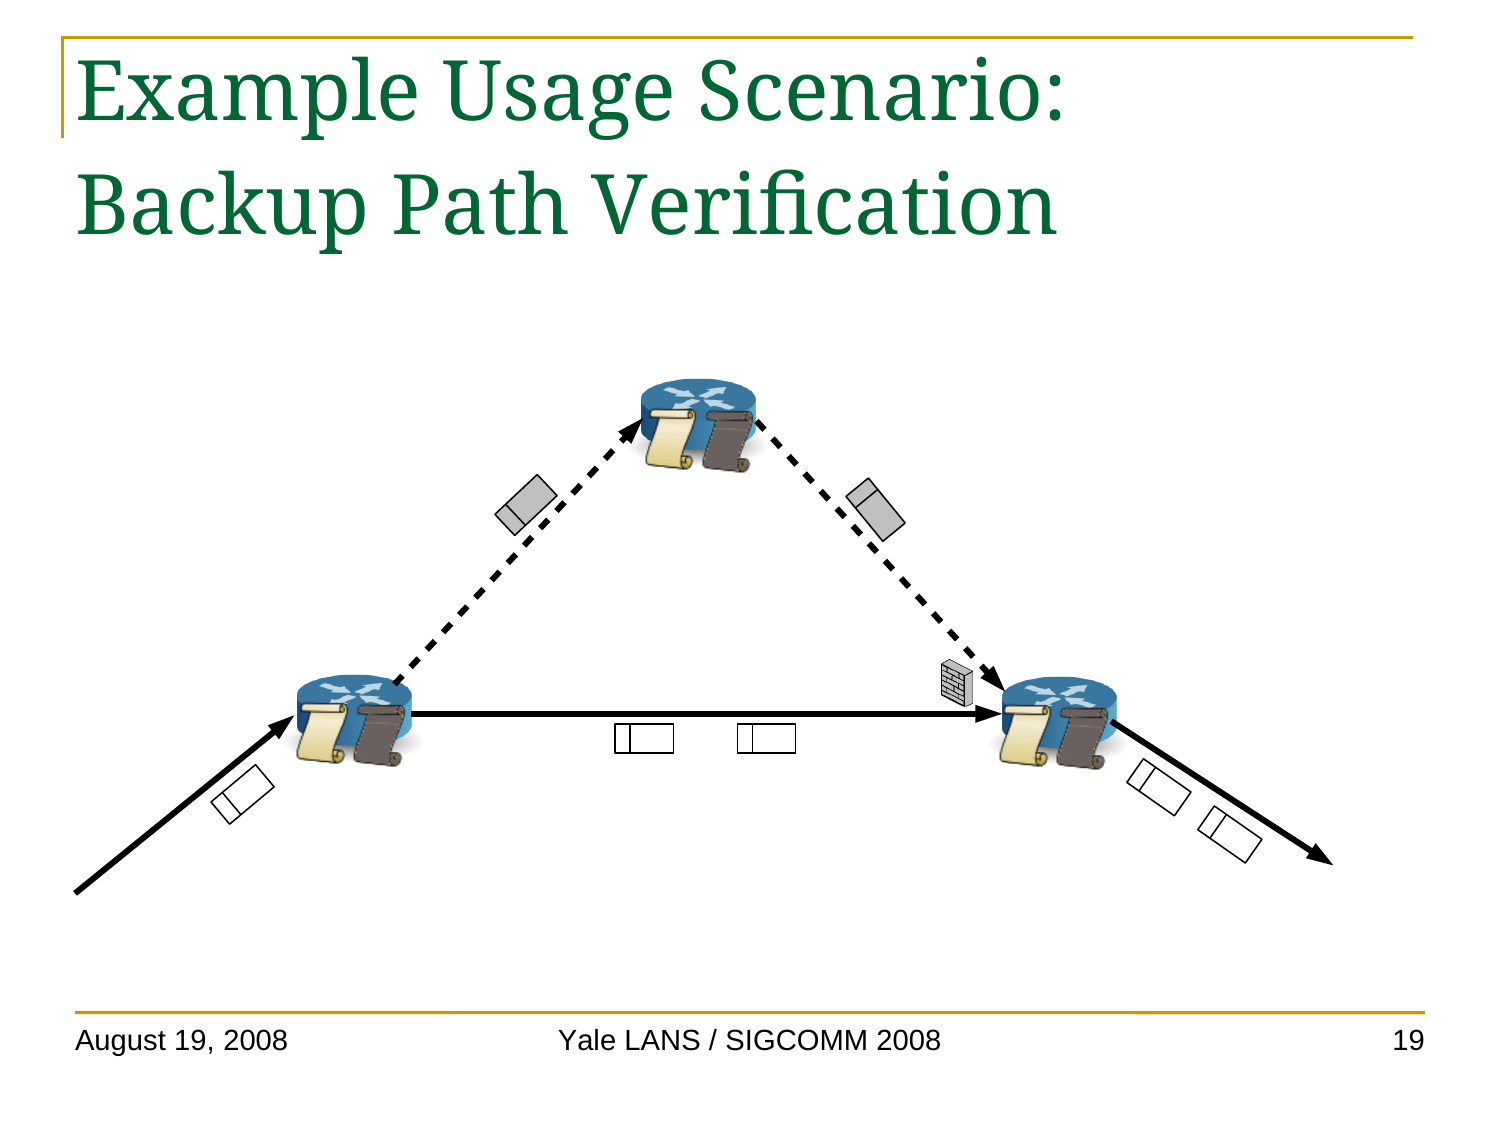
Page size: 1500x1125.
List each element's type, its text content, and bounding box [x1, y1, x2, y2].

picture [613, 363, 791, 477]
picture [974, 661, 1152, 775]
title Example Usage Scenario: Backup Path Verification [75, 48, 1425, 243]
text_box [1140, 768, 1192, 816]
text_box [856, 491, 906, 542]
picture [269, 659, 447, 773]
text_box [615, 724, 674, 754]
text_box [1197, 805, 1225, 839]
text_box [211, 793, 240, 825]
text_box [845, 478, 877, 507]
text_box [1126, 758, 1154, 791]
text_box [1211, 815, 1262, 864]
text_box [506, 474, 558, 525]
text_box [737, 724, 796, 754]
text_box [223, 764, 275, 814]
picture [940, 659, 973, 707]
text_box [494, 504, 525, 536]
